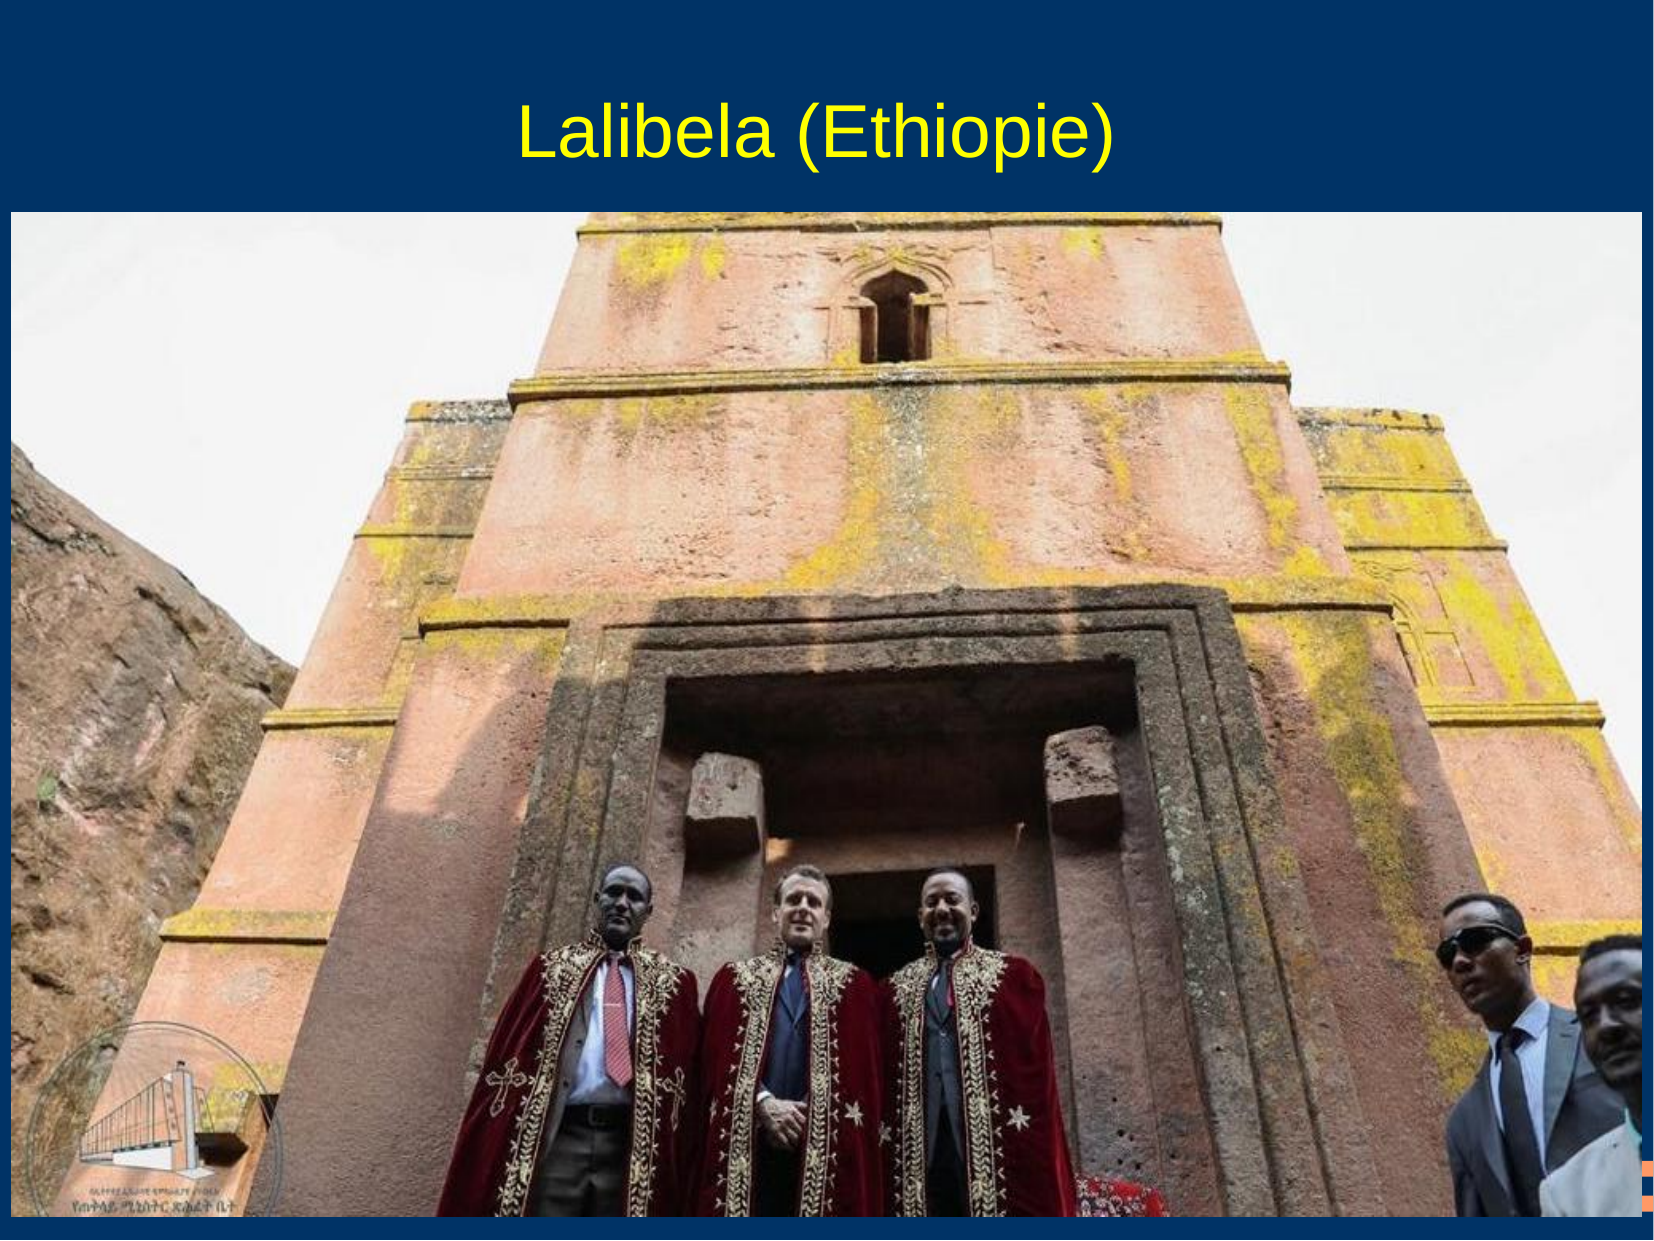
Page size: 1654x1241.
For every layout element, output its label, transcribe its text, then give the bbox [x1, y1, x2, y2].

title Lalibela (Ethiopie) [82, 49, 1571, 212]
picture [11, 212, 1642, 1217]
